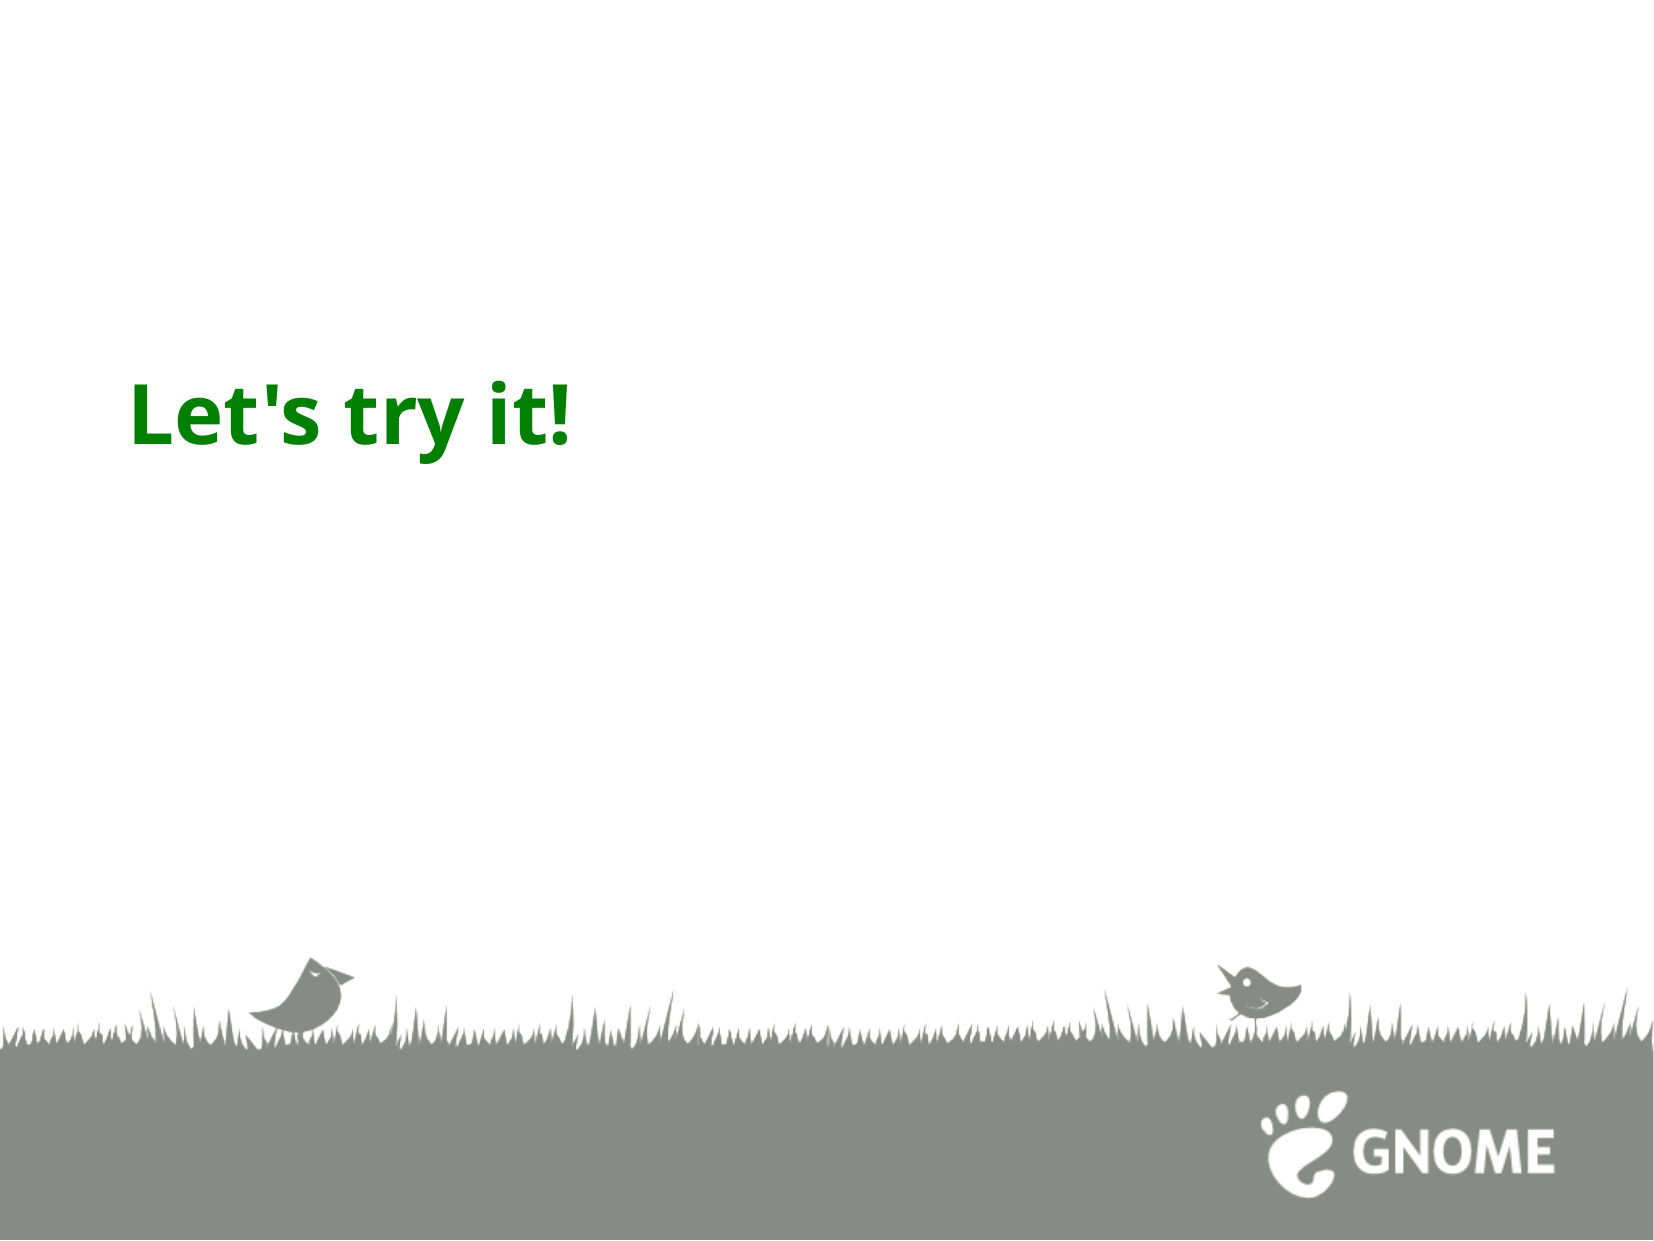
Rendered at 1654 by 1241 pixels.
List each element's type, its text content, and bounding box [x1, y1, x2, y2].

picture [0, 0, 1654, 1241]
text_box Let's try it! [112, 348, 1276, 476]
